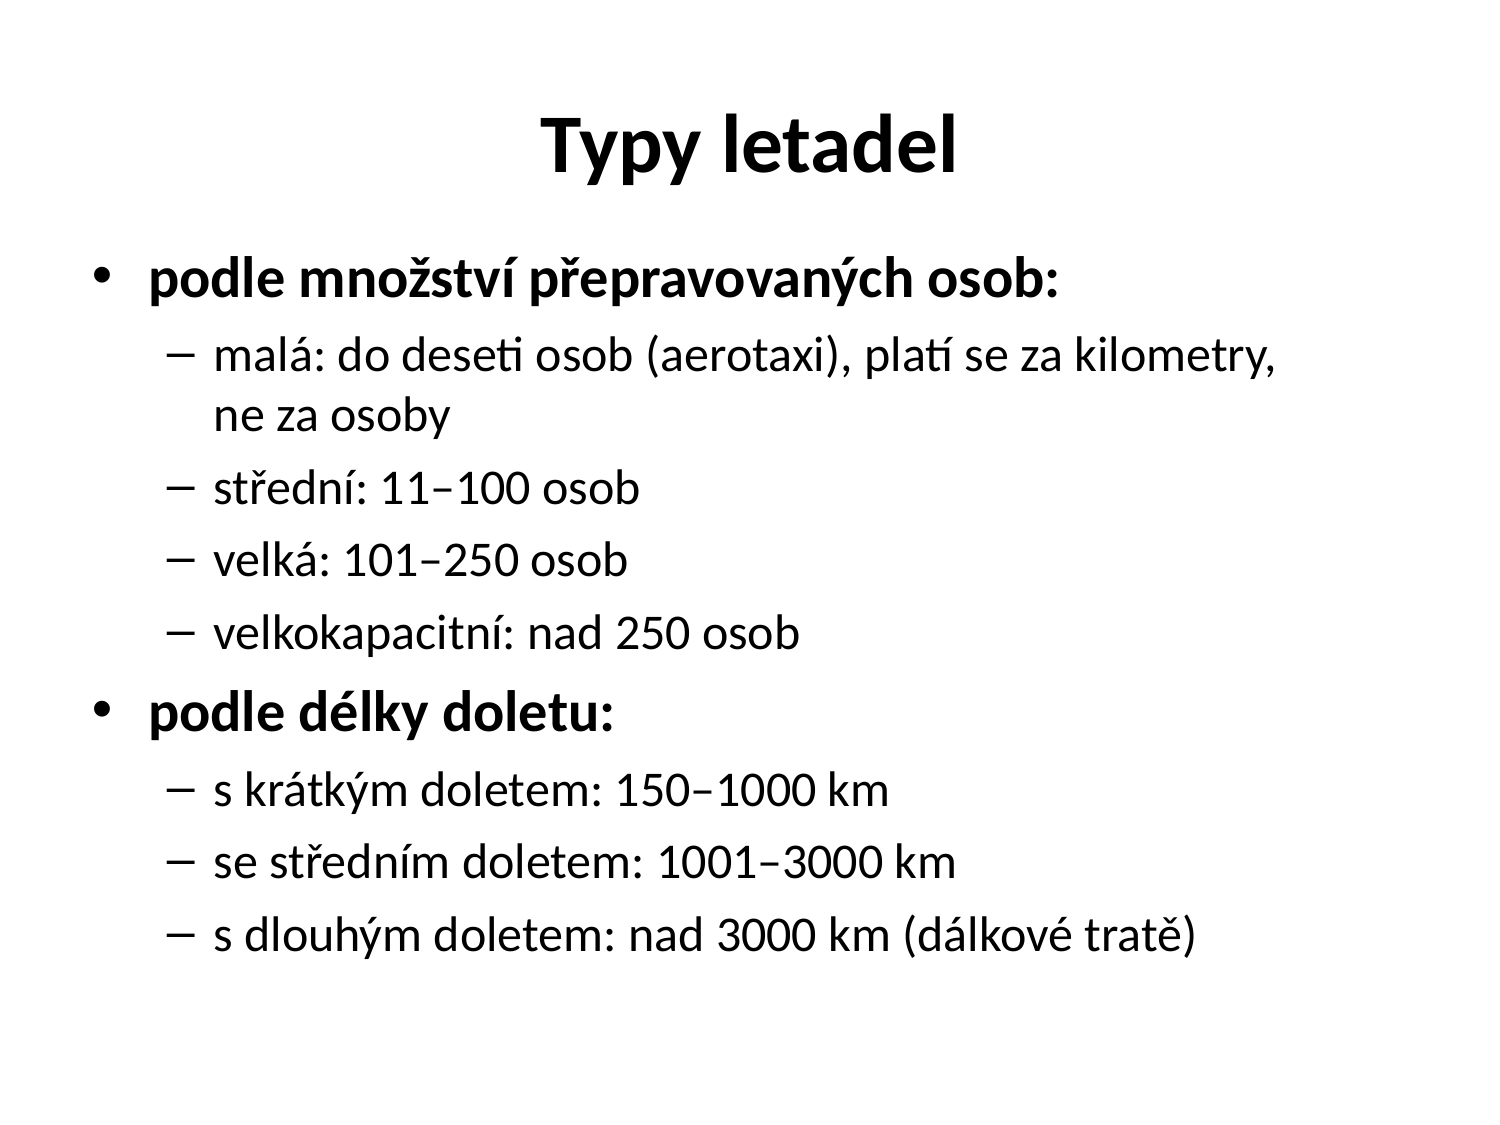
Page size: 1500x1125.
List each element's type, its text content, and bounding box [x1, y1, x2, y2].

title Typy letadel [75, 45, 1426, 233]
list podle množství přepravovaných osob: malá: do deseti osob (aerotaxi), platí se za kilometry, ne za osoby střední: 11–100 osob velká: 101–250 osob velkokapacitní: nad 250 osob podle délky doletu: s krátkým doletem: 150–1000 km se středním doletem: 1001–3000 km s dlouhým doletem: nad 3000 km (dálkové tratě) [76, 231, 1427, 1010]
